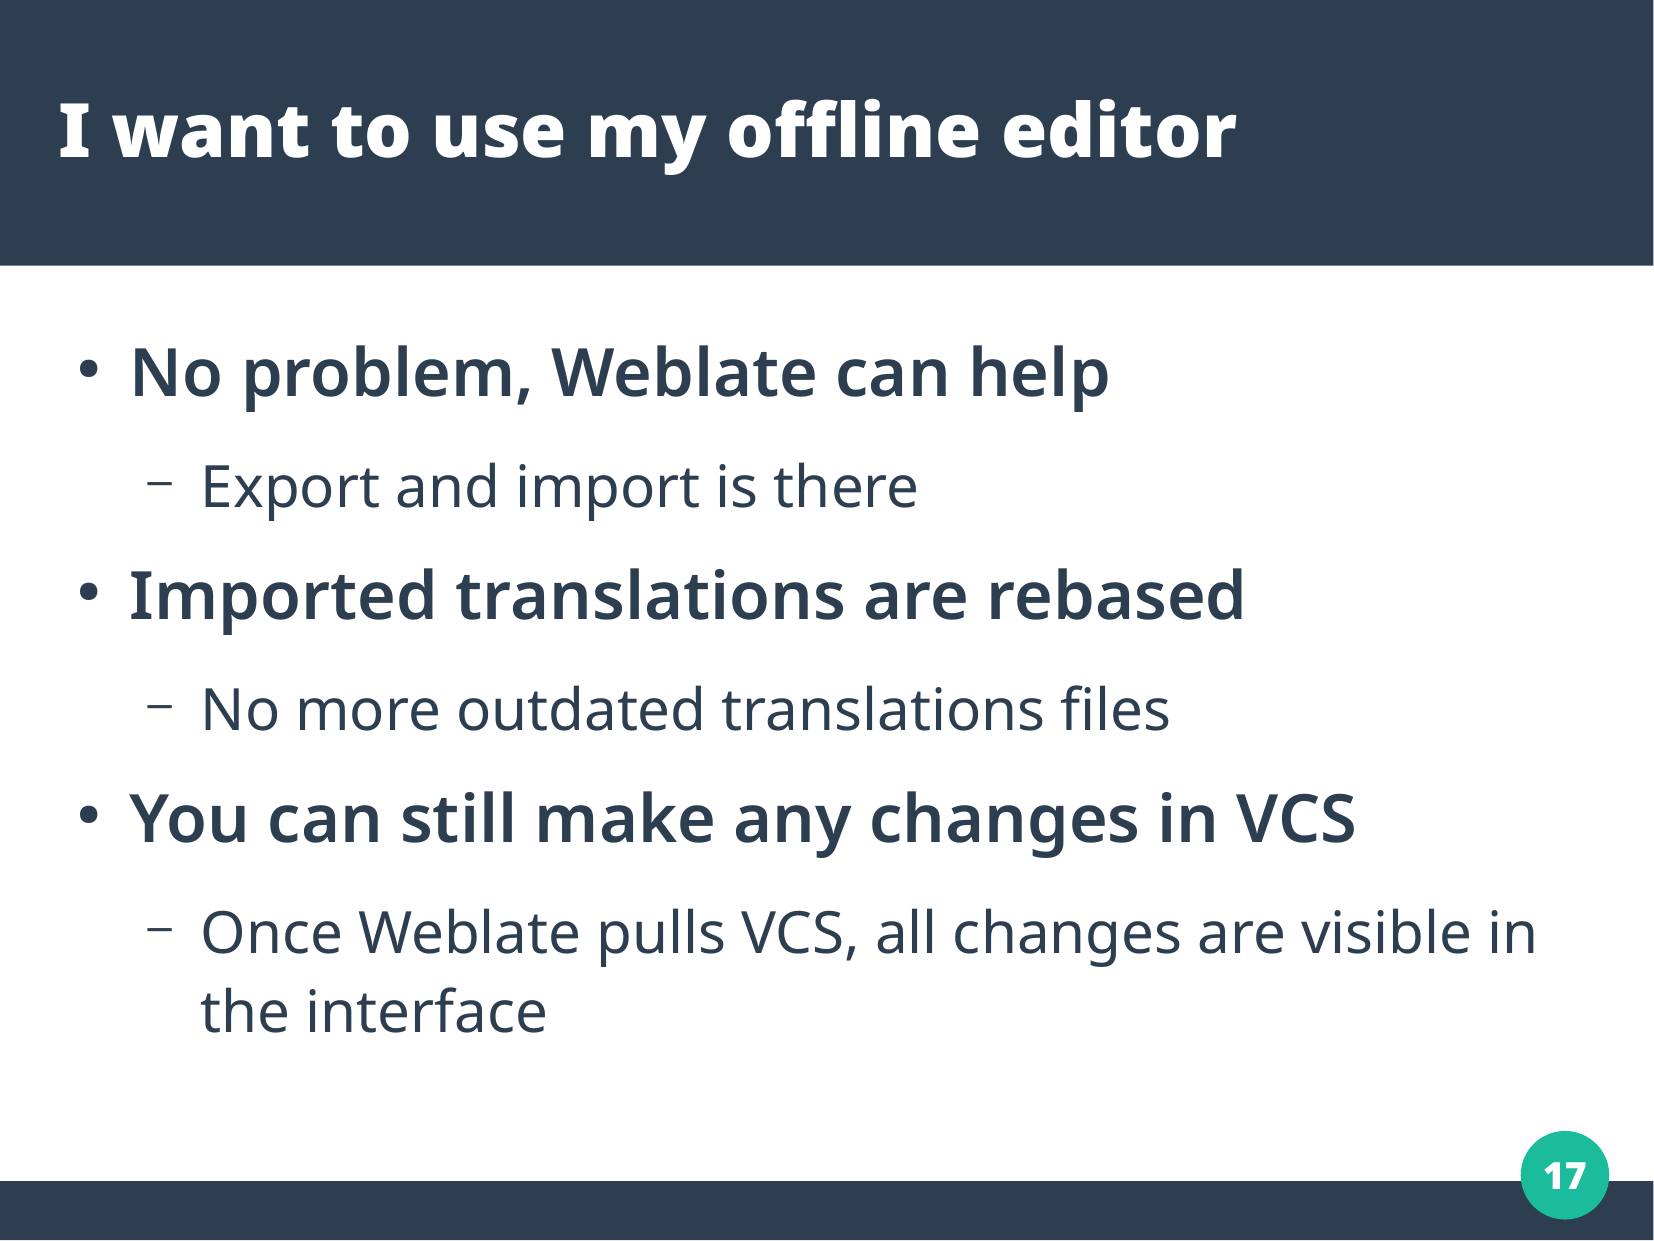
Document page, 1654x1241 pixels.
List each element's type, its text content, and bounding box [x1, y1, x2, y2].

title I want to use my offline editor [59, 49, 1595, 207]
list No problem, Weblate can help Export and import is there Imported translations are rebased No more outdated translations files You can still make any changes in VCS Once Weblate pulls VCS, all changes are visible in the interface [59, 324, 1595, 1152]
